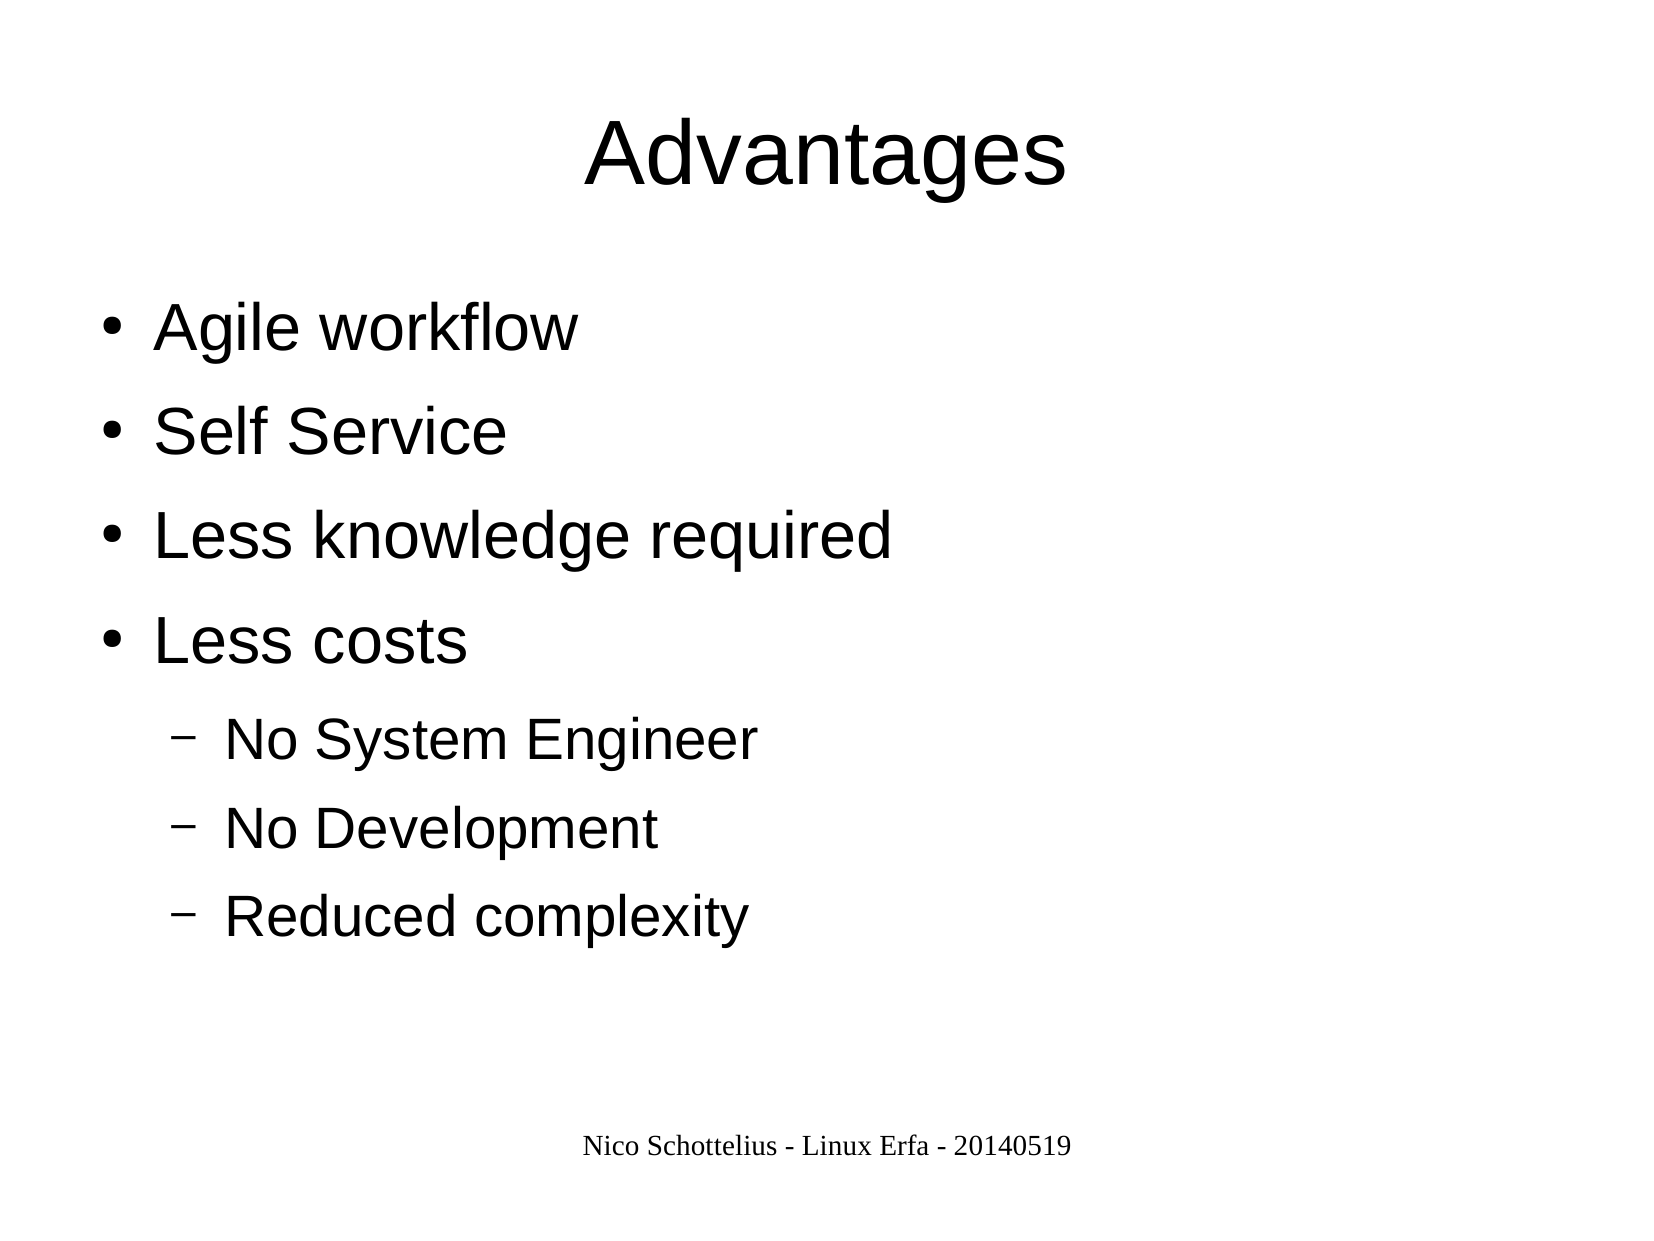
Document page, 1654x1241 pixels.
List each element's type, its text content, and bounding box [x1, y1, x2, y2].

list Agile workflow Self Service Less knowledge required Less costs No System Engineer No Development Reduced complexity [82, 290, 1538, 1010]
title Advantages [82, 49, 1571, 257]
